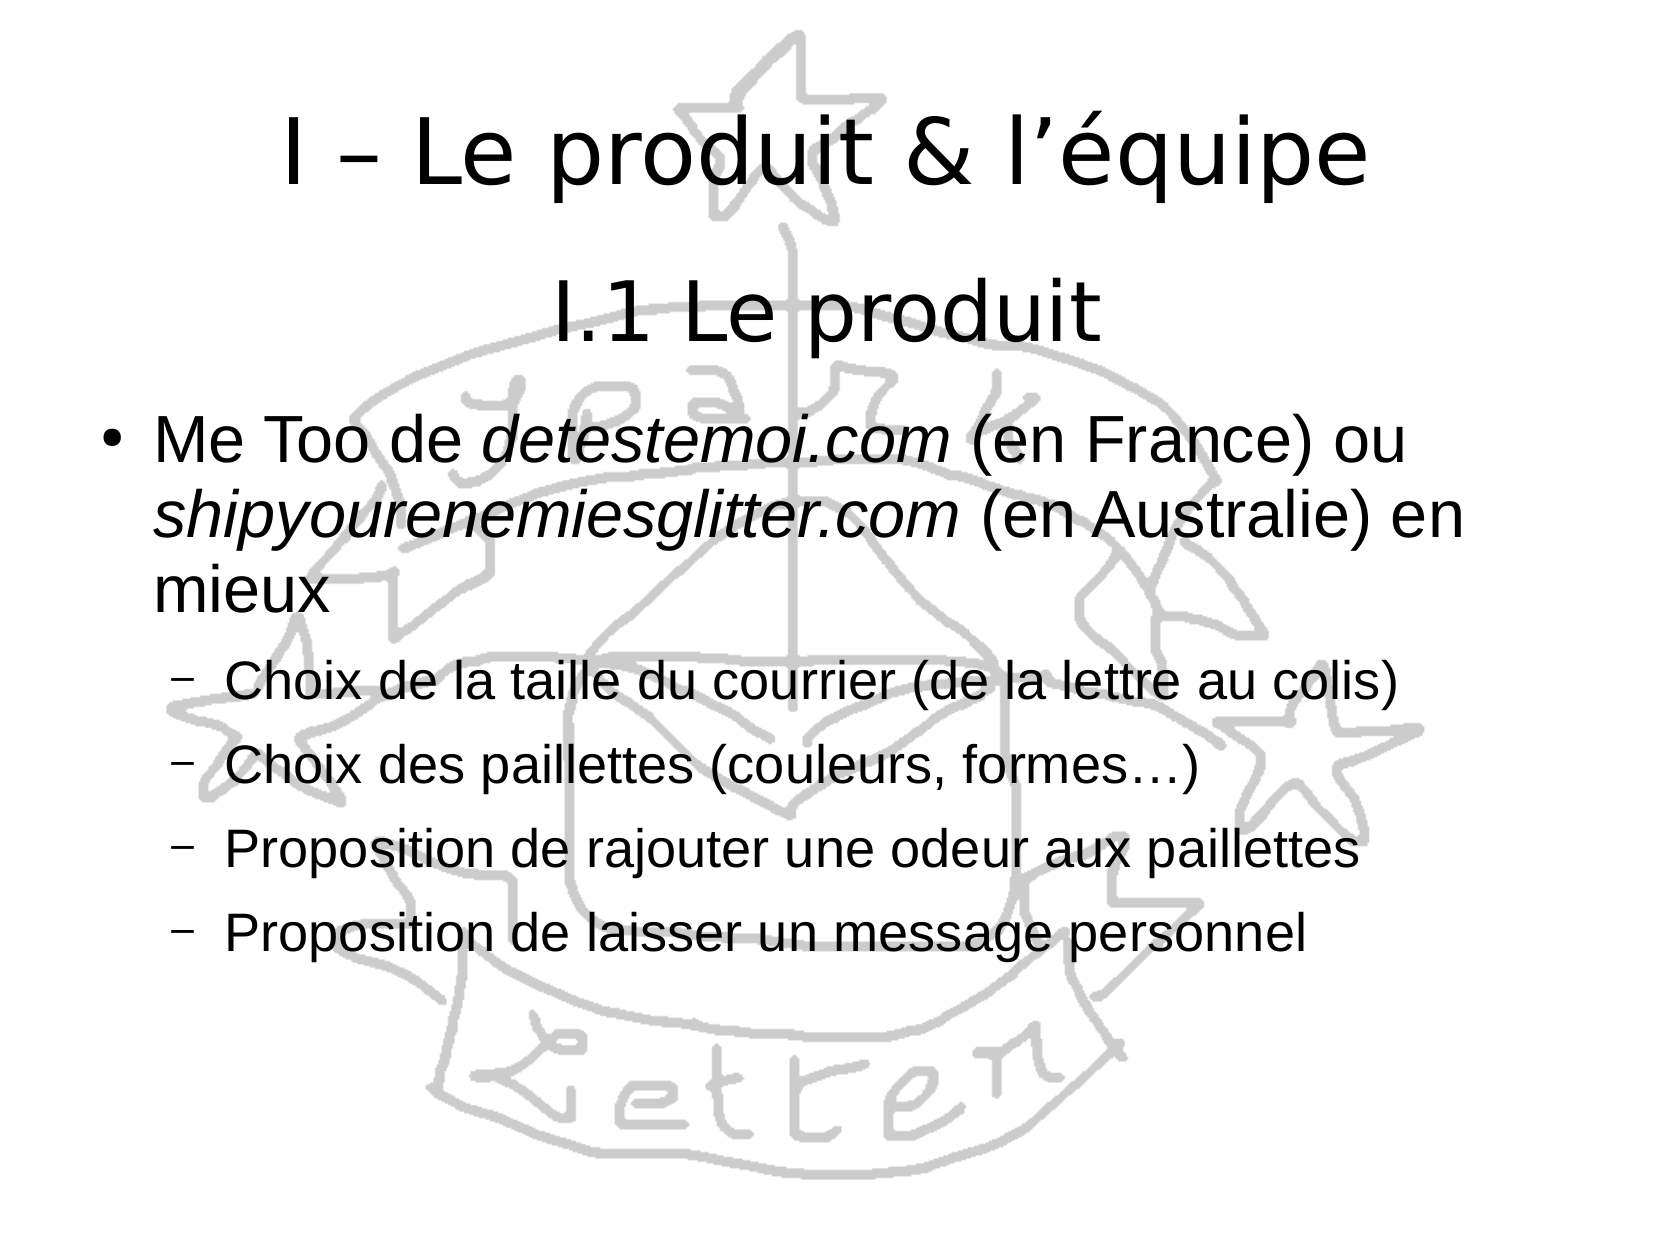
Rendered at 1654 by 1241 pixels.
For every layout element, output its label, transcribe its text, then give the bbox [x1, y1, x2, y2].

picture [29, 369, 1648, 1241]
list Me Too de detestemoi.com (en France) ou shipyourenemiesglitter.com (en Australie) en mieux Choix de la taille du courrier (de la lettre au colis) Choix des paillettes (couleurs, formes…) Proposition de rajouter une odeur aux paillettes Proposition de laisser un message personnel [82, 402, 1571, 1122]
title I – Le produit & l’équipe [82, 49, 1571, 256]
text_box I.1 Le produit [0, 256, 1654, 369]
picture [29, 11, 1648, 256]
